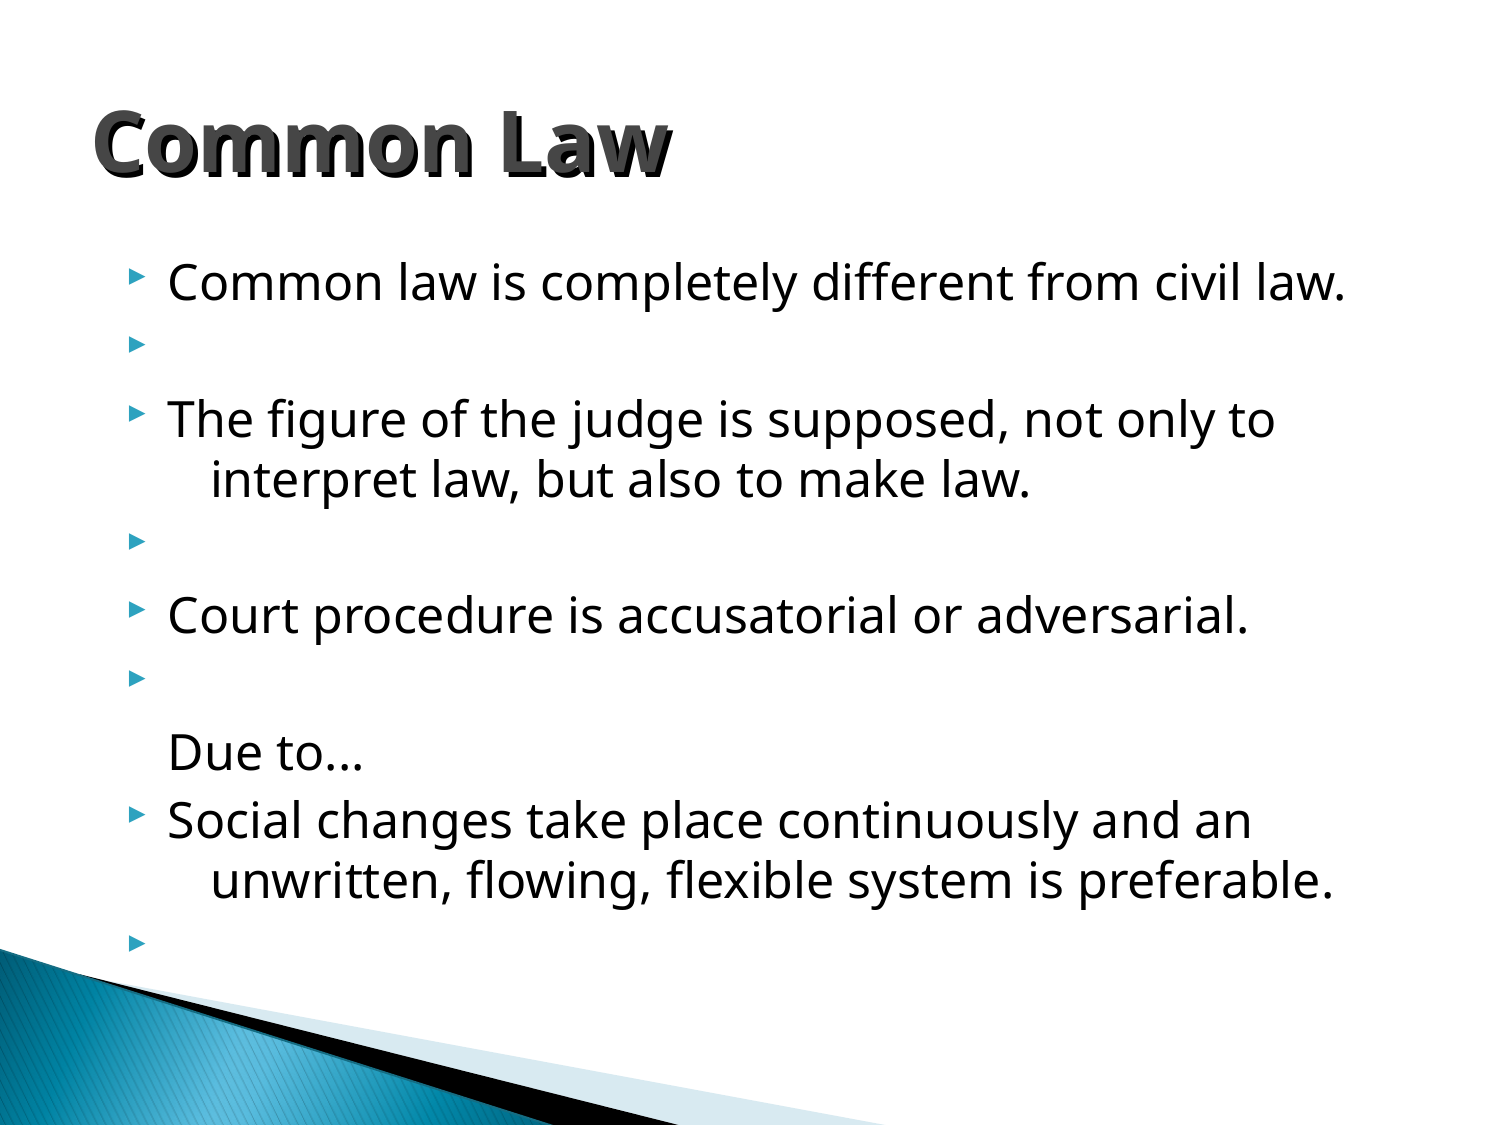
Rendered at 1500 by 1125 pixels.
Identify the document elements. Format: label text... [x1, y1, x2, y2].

title Common Law [75, 45, 1426, 233]
list Common law is completely different from civil law. The figure of the judge is supposed, not only to interpret law, but also to make law. Court procedure is accusatorial or adversarial. Due to... Social changes take place continuously and an unwritten, flowing, flexible system is preferable. [75, 243, 1426, 986]
